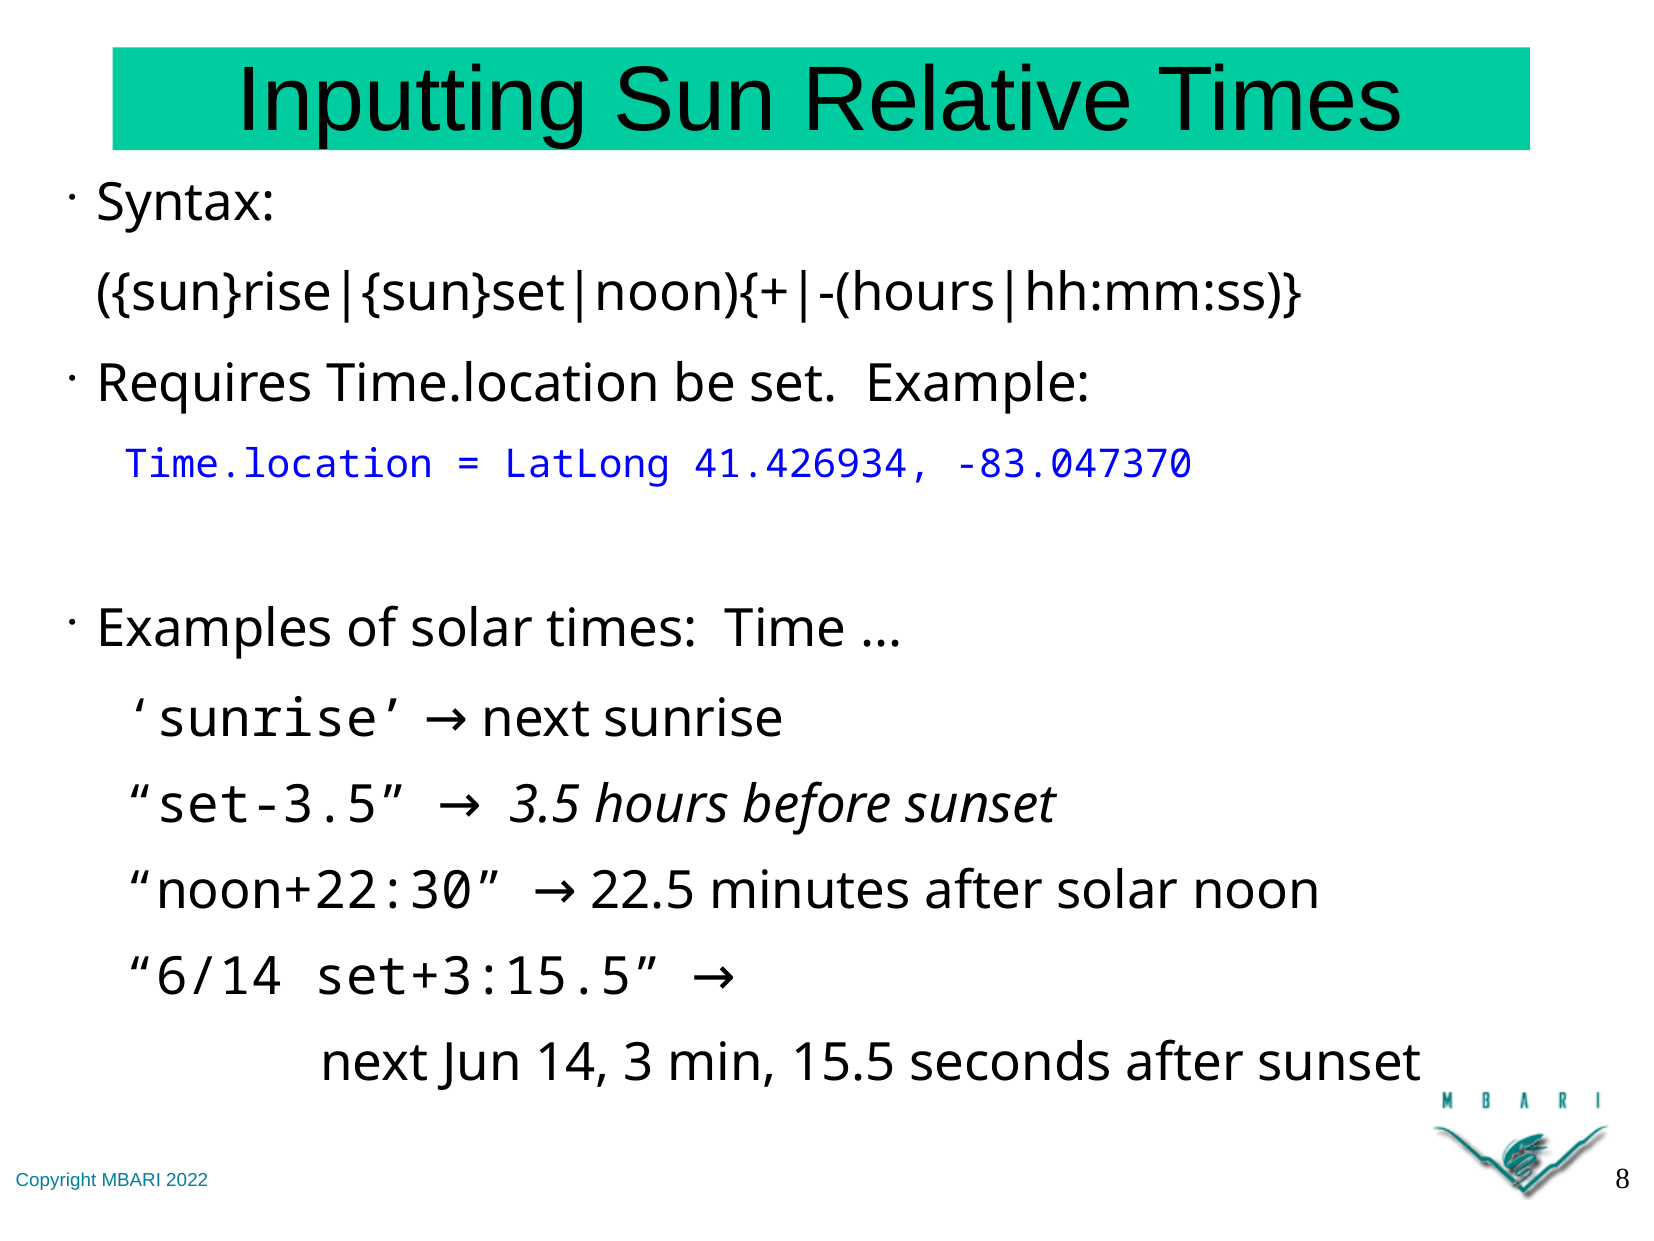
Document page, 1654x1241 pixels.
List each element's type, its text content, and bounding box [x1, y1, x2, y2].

title Inputting Sun Relative Times [112, 47, 1530, 151]
picture [1426, 1102, 1613, 1200]
list Syntax: ({sun}rise|{sun}set|noon){+|-(hours|hh:mm:ss)} Requires Time.location be set. Example: Time.location = LatLong 41.426934, -83.047370 Examples of solar times: Time ... ‘sunrise’ → next sunrise “set-3.5” → 3.5 hours before sunset “noon+22:30” → 22.5 minutes after solar noon “6/14 set+3:15.5” → next Jun 14, 3 min, 15.5 seconds after sunset [40, 163, 1616, 1102]
